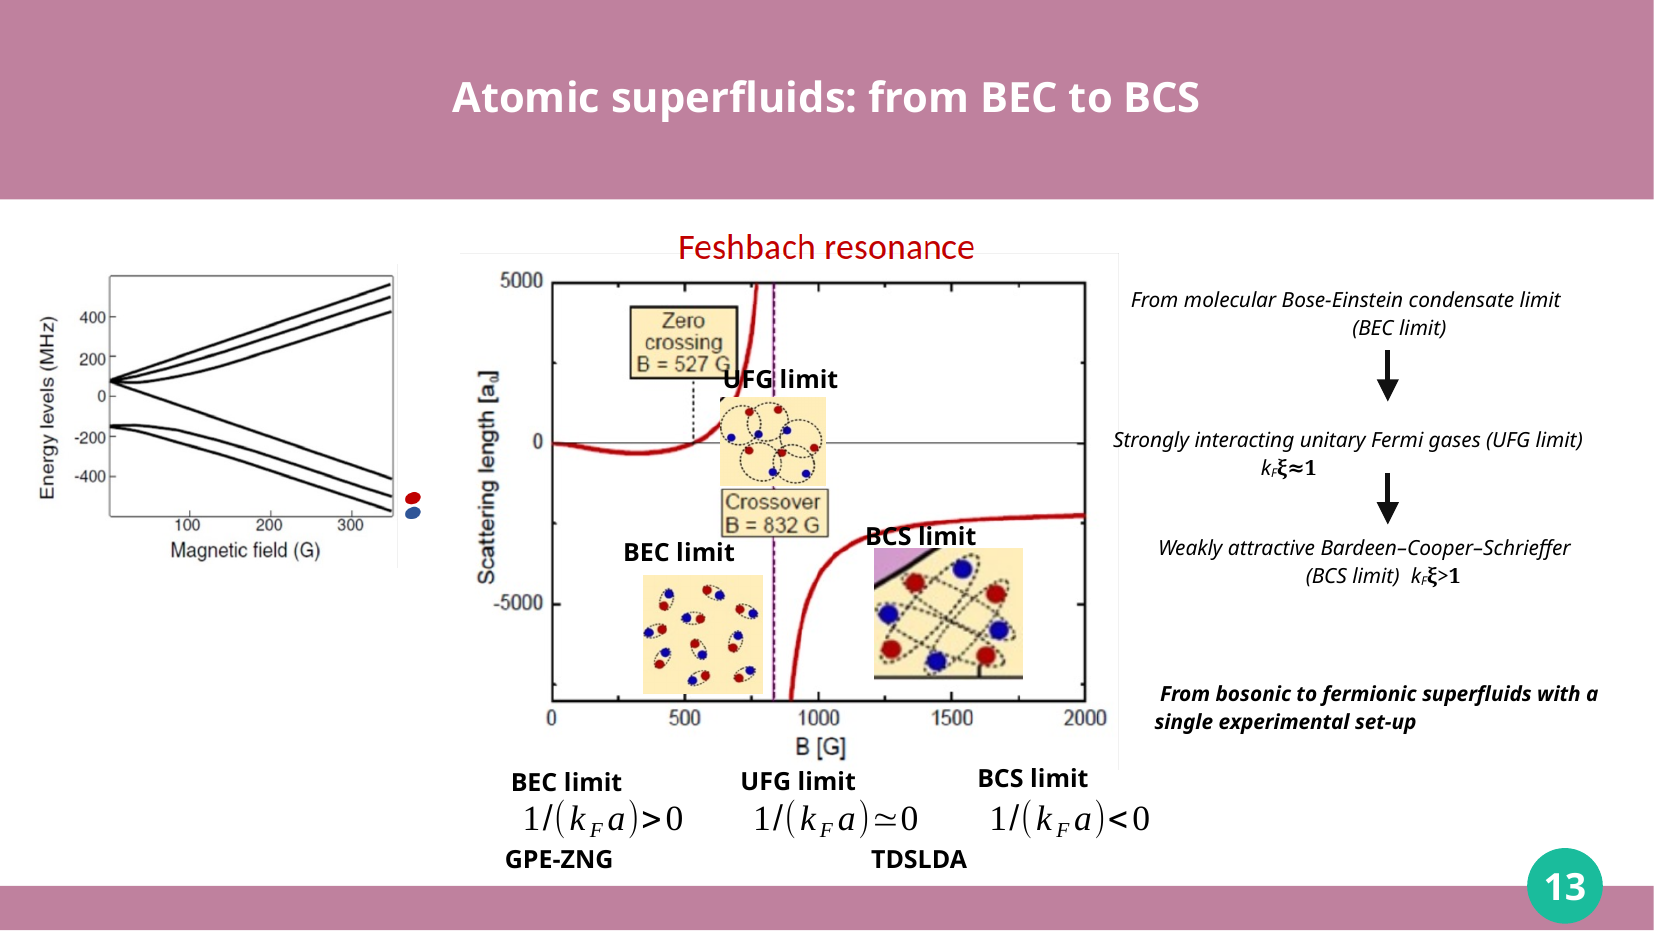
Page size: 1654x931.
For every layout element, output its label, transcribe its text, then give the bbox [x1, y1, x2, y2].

text_box TDSLDA [856, 834, 1046, 879]
text_box Weakly attractive Bardeen–Cooper–Schrieffer (BCS limit) kFξ>1 [1143, 525, 1654, 589]
text_box Strongly interacting unitary Fermi gases (UFG limit) kFξ≈1 [1098, 417, 1654, 481]
text_box BEC limit [608, 527, 798, 572]
chart [980, 797, 1159, 843]
picture [29, 264, 424, 568]
text_box From bosonic to fermionic superfluids with a single experimental set-up [1139, 671, 1642, 736]
text_box BEC limit [496, 757, 686, 802]
chart [744, 797, 928, 843]
text_box GPE-ZNG [490, 834, 680, 879]
text_box UFG limit [725, 756, 916, 801]
text_box UFG limit [707, 354, 898, 399]
text_box BCS limit [850, 510, 1041, 556]
chart [513, 797, 693, 843]
text_box BCS limit [962, 753, 1153, 798]
picture [460, 224, 1128, 770]
text_box From molecular Bose-Einstein condensate limit (BEC limit) [1116, 277, 1654, 341]
title Atomic superfluids: from BEC to BCS [59, 37, 1595, 155]
